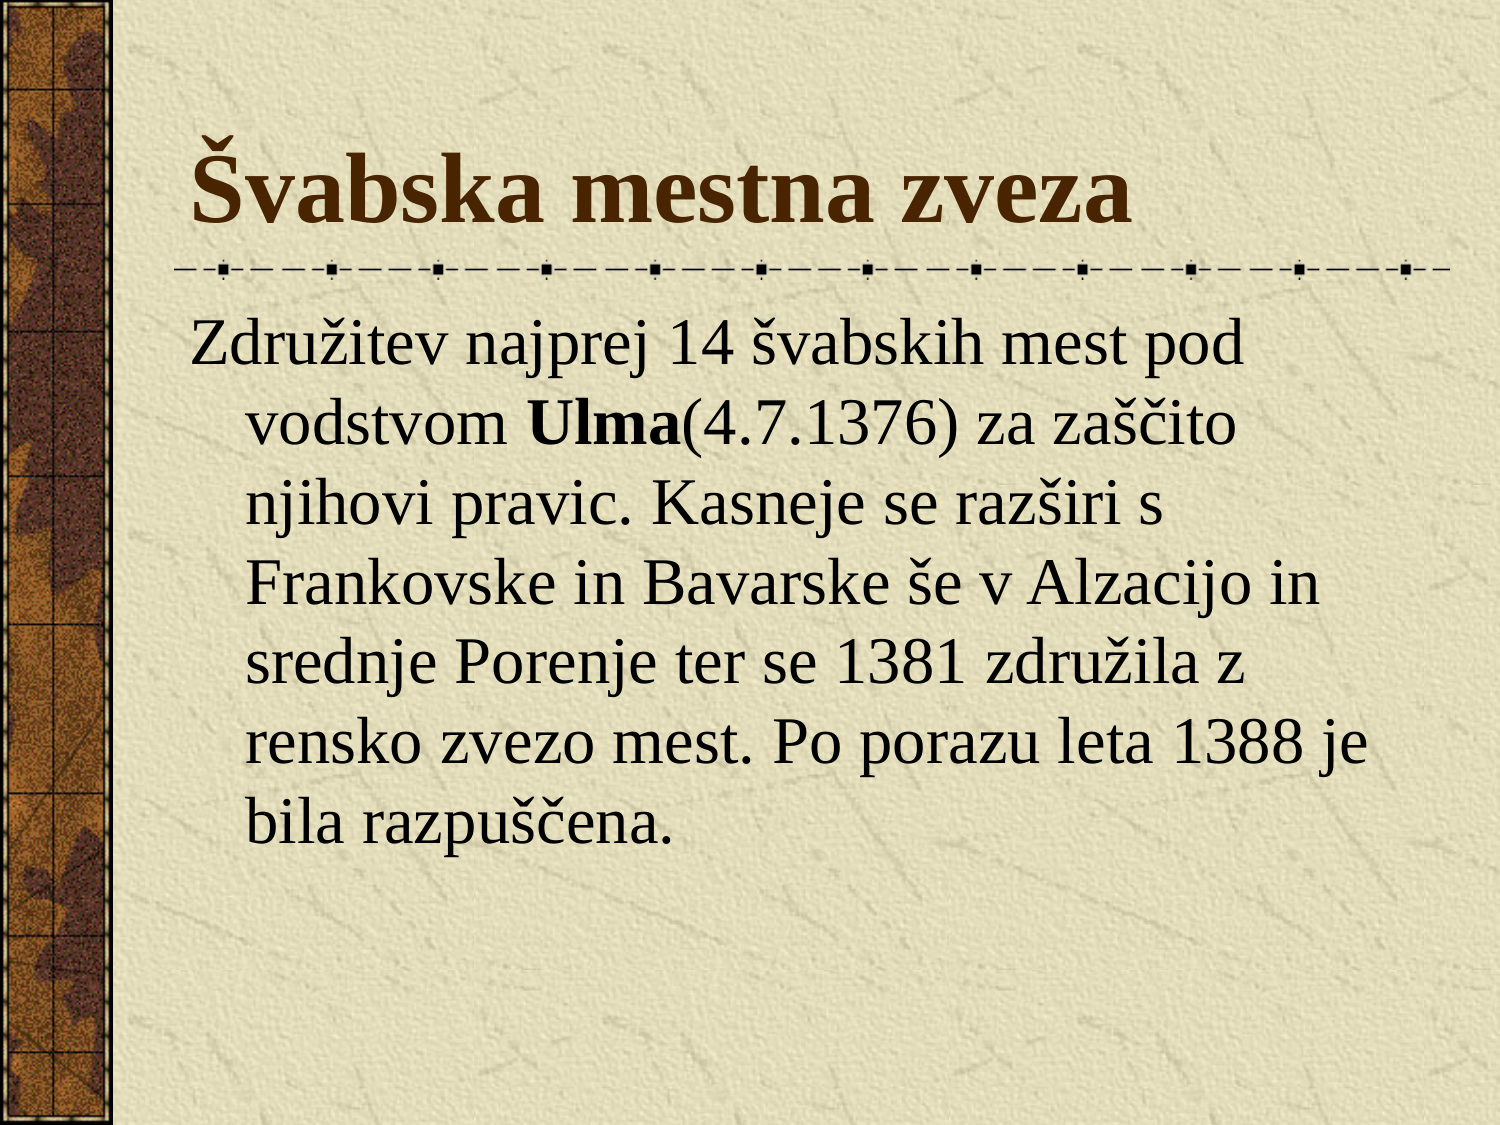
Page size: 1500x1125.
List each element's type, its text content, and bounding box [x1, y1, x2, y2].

picture [0, 0, 1500, 1125]
title Švabska mestna zveza [174, 150, 1450, 250]
list Združitev najprej 14 švabskih mest pod vodstvom Ulma(4.7.1376) za zaščito njihovi pravic. Kasneje se razširi s Frankovske in Bavarske še v Alzacijo in srednje Porenje ter se 1381 združila z rensko zvezo mest. Po porazu leta 1388 je bila razpuščena. [174, 289, 1449, 965]
